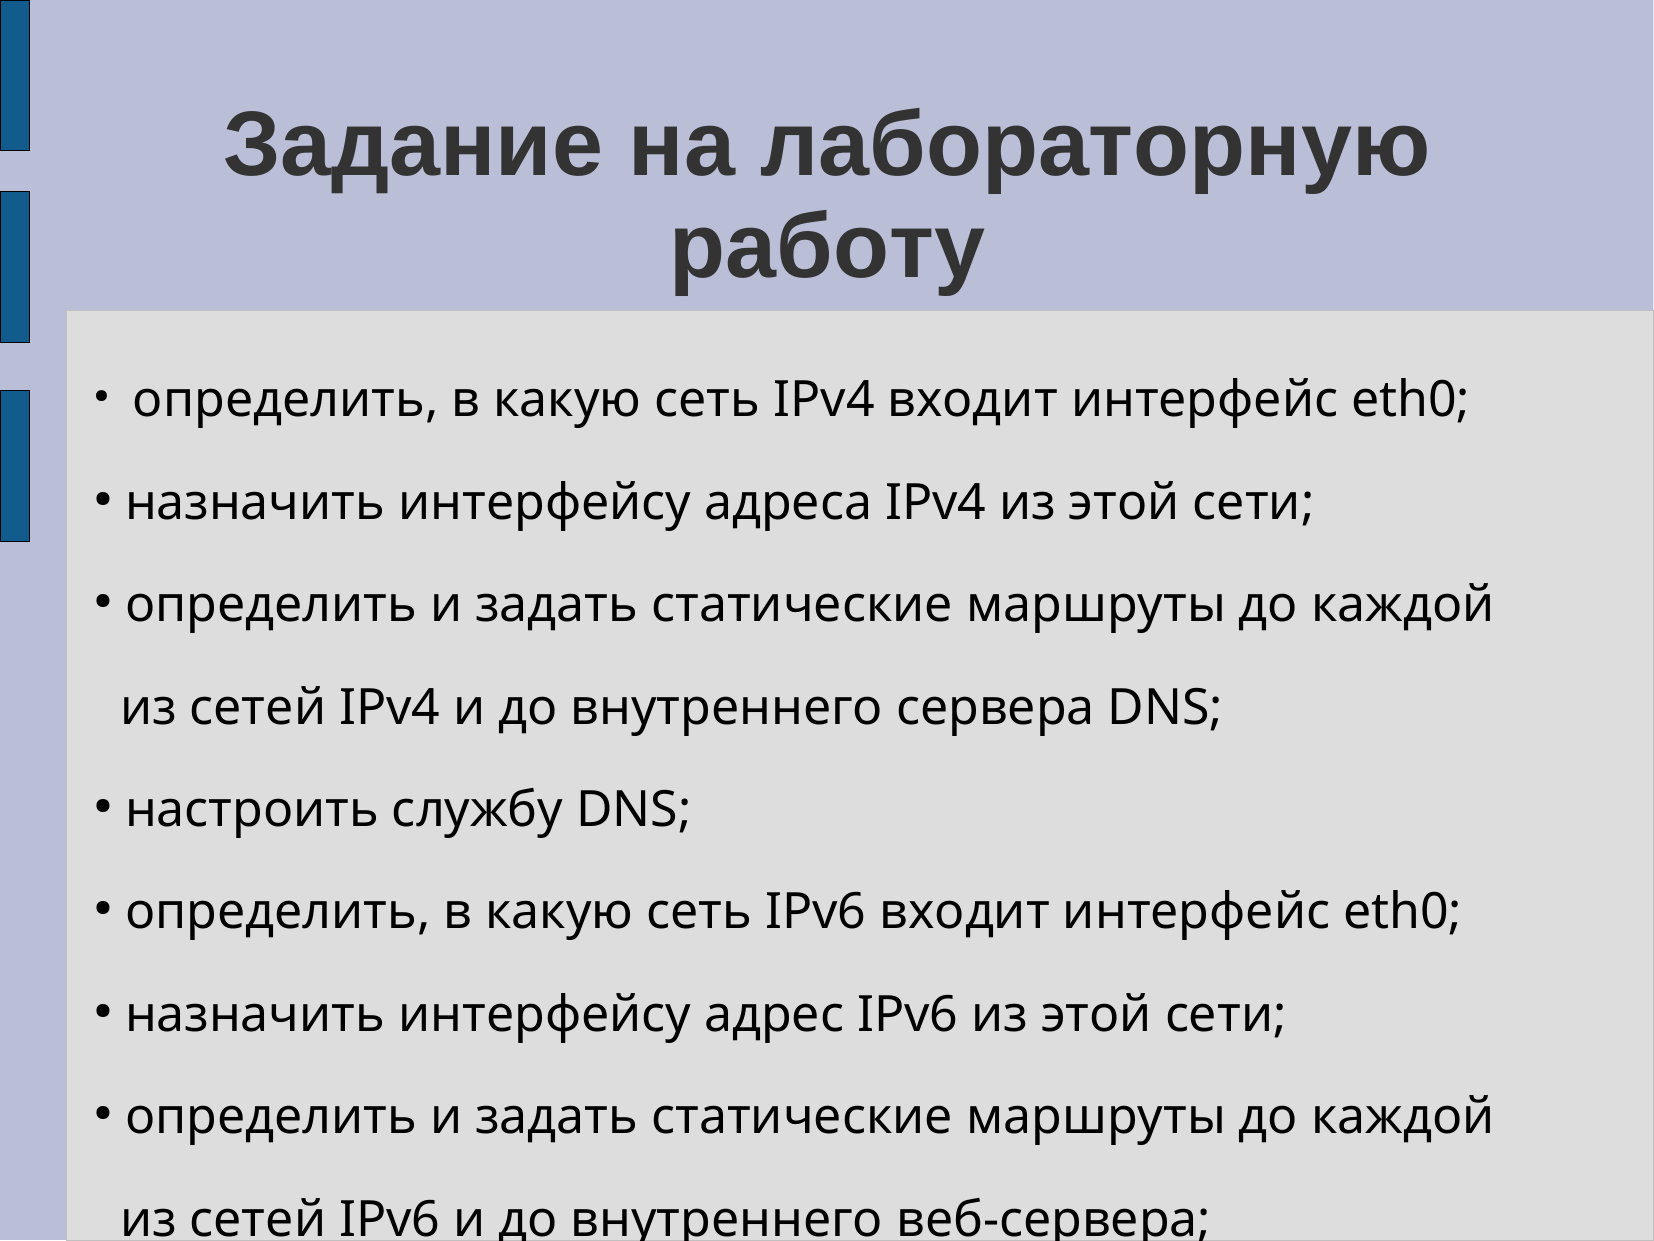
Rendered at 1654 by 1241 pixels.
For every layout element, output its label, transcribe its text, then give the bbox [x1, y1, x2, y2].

title Задание на лабораторную работу [121, 91, 1534, 299]
text_box определить, в какую сеть IPv4 входит интерфейс eth0; назначить интерфейсу адреса IPv4 из этой сети; определить и задать статические маршруты до каждой из сетей IPv4 и до внутреннего сервера DNS; настроить службу DNS; определить, в какую сеть IPv6 входит интерфейс eth0; назначить интерфейсу адрес IPv6 из этой сети; определить и задать статические маршруты до каждой из сетей IPv6 и до внутреннего веб-сервера; задать маршрут по-умолчанию для IPv6. [94, 329, 1628, 1174]
